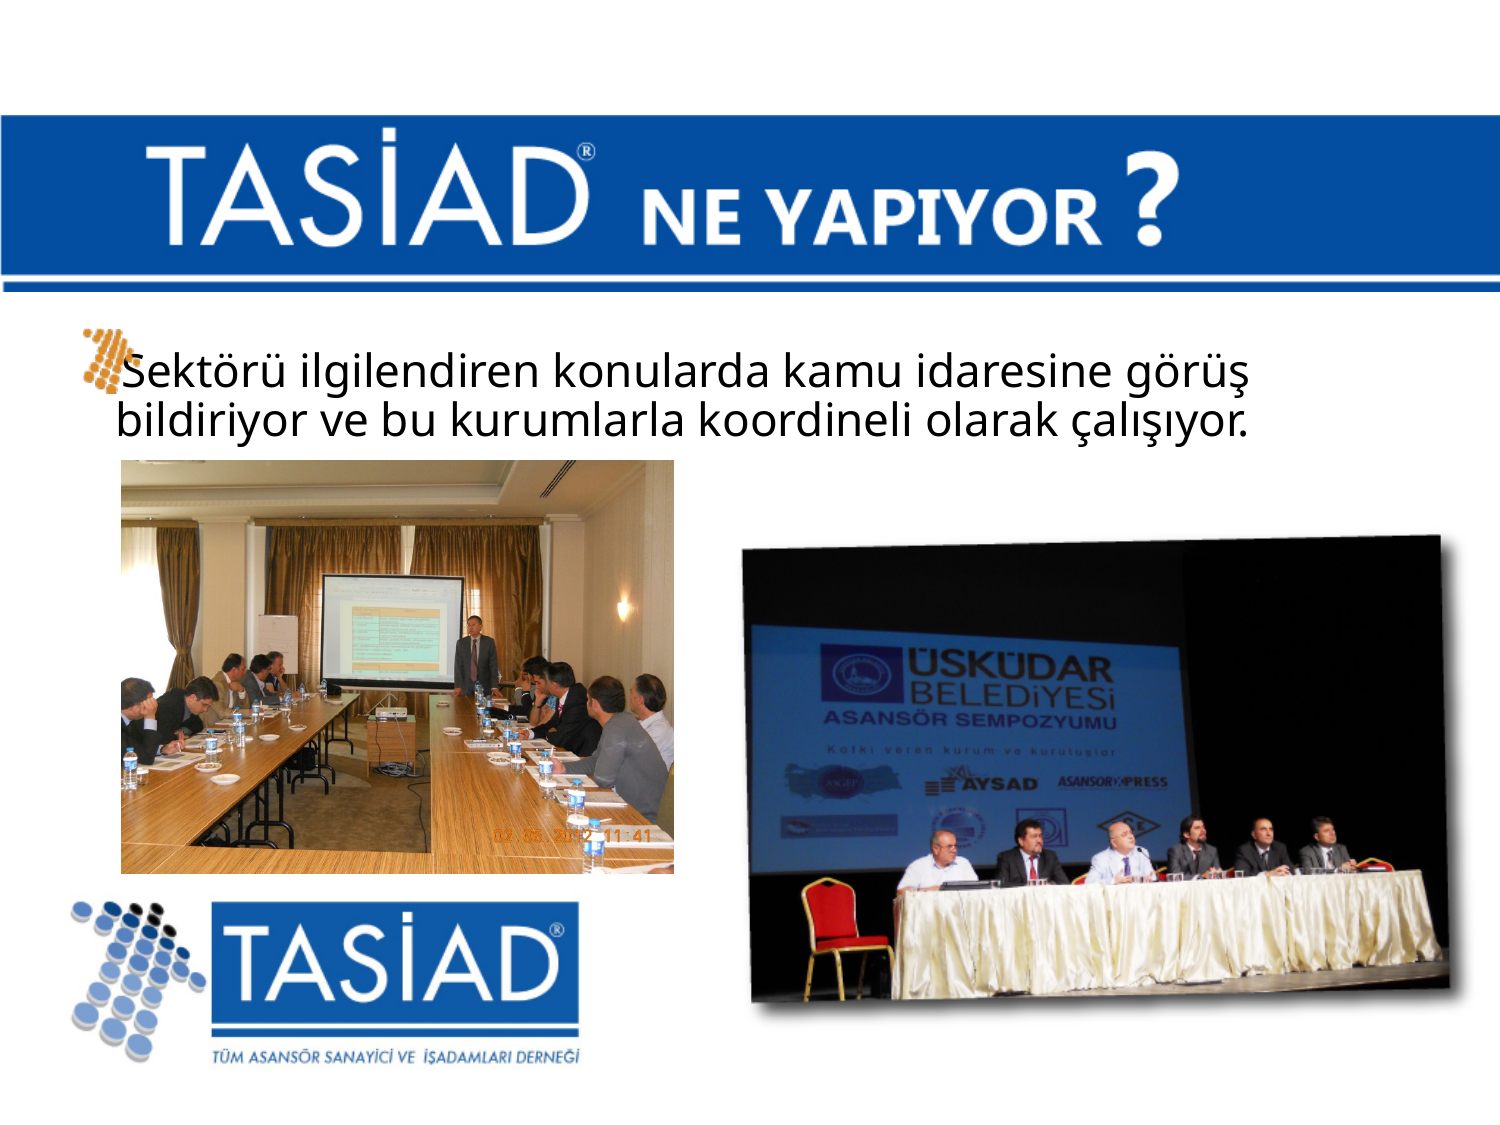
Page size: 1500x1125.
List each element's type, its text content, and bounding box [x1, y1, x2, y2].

picture [730, 523, 1481, 1034]
picture [83, 328, 140, 395]
text_box Sektörü ilgilendiren konularda kamu idaresine görüş bildiriyor ve bu kurumlarla koordineli olarak çalışıyor. [100, 340, 1418, 1014]
picture [121, 460, 674, 875]
